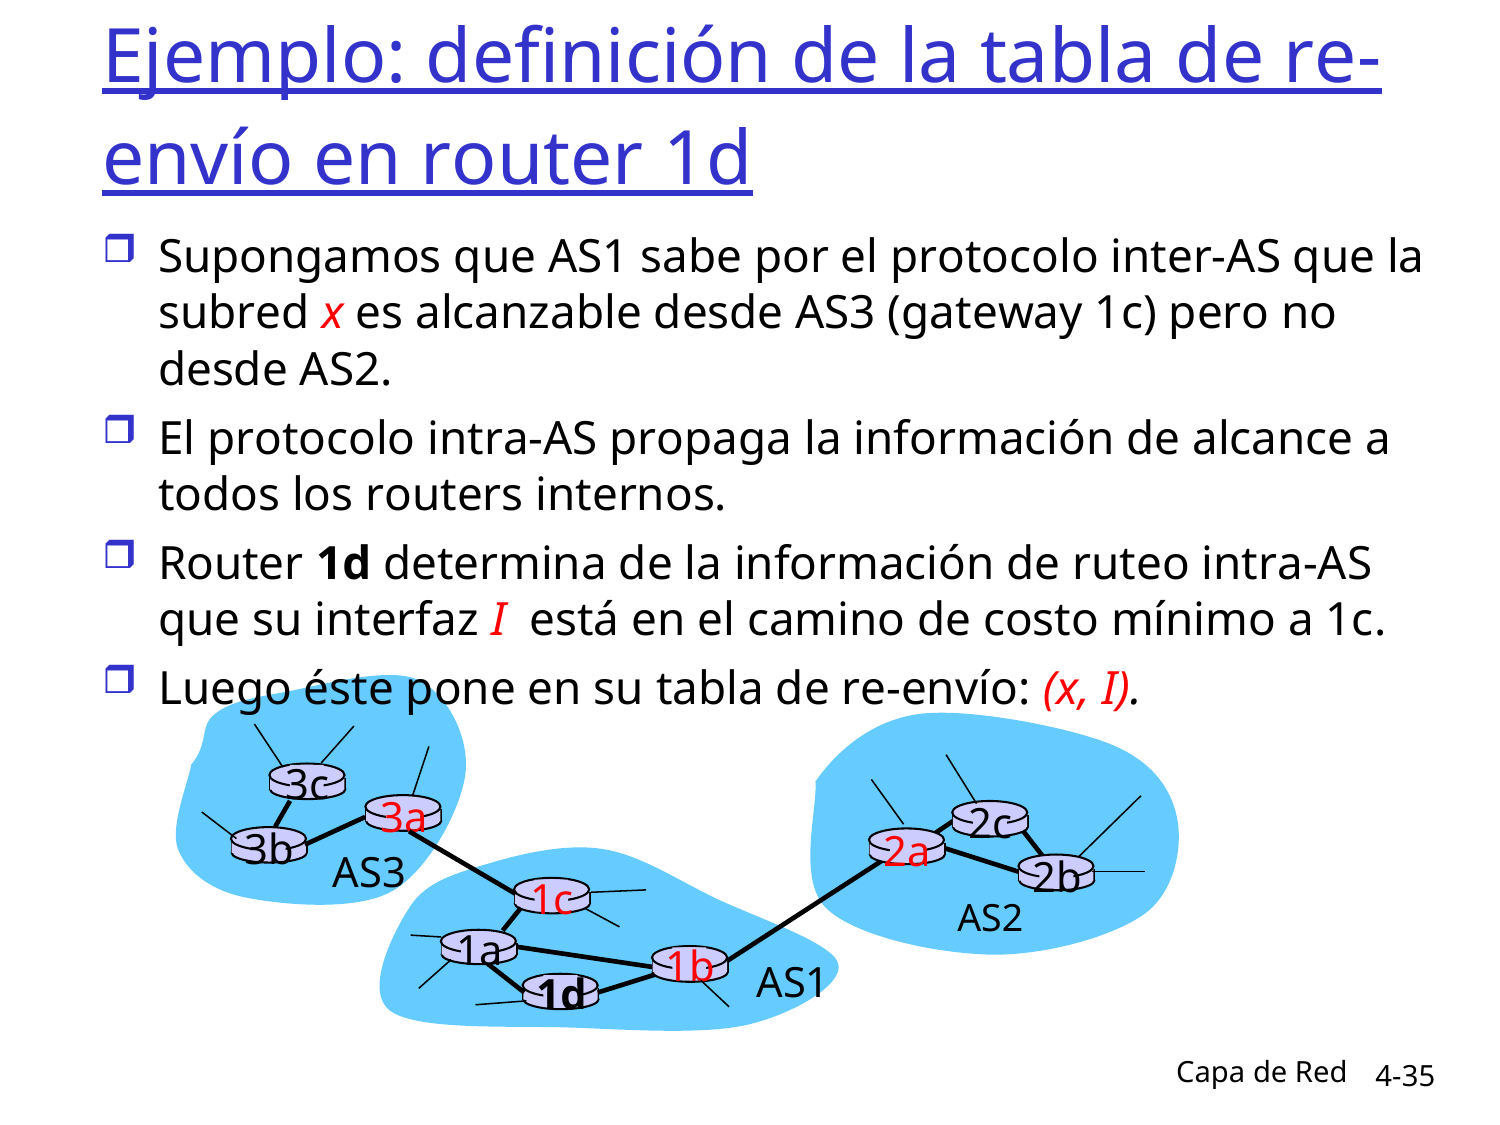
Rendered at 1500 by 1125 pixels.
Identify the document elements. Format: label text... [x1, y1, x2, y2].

title Ejemplo: definición de la tabla de re-envío en router 1d [87, 14, 1460, 195]
list Supongamos que AS1 sabe por el protocolo inter-AS que la subred x es alcanzable desde AS3 (gateway 1c) pero no desde AS2. El protocolo intra-AS propaga la información de alcance a todos los routers internos. Router 1d determina de la información de ruteo intra-AS que su interfaz I está en el camino de costo mínimo a 1c. Luego éste pone en su tabla de re-envío: (x, I). [87, 220, 1463, 1066]
